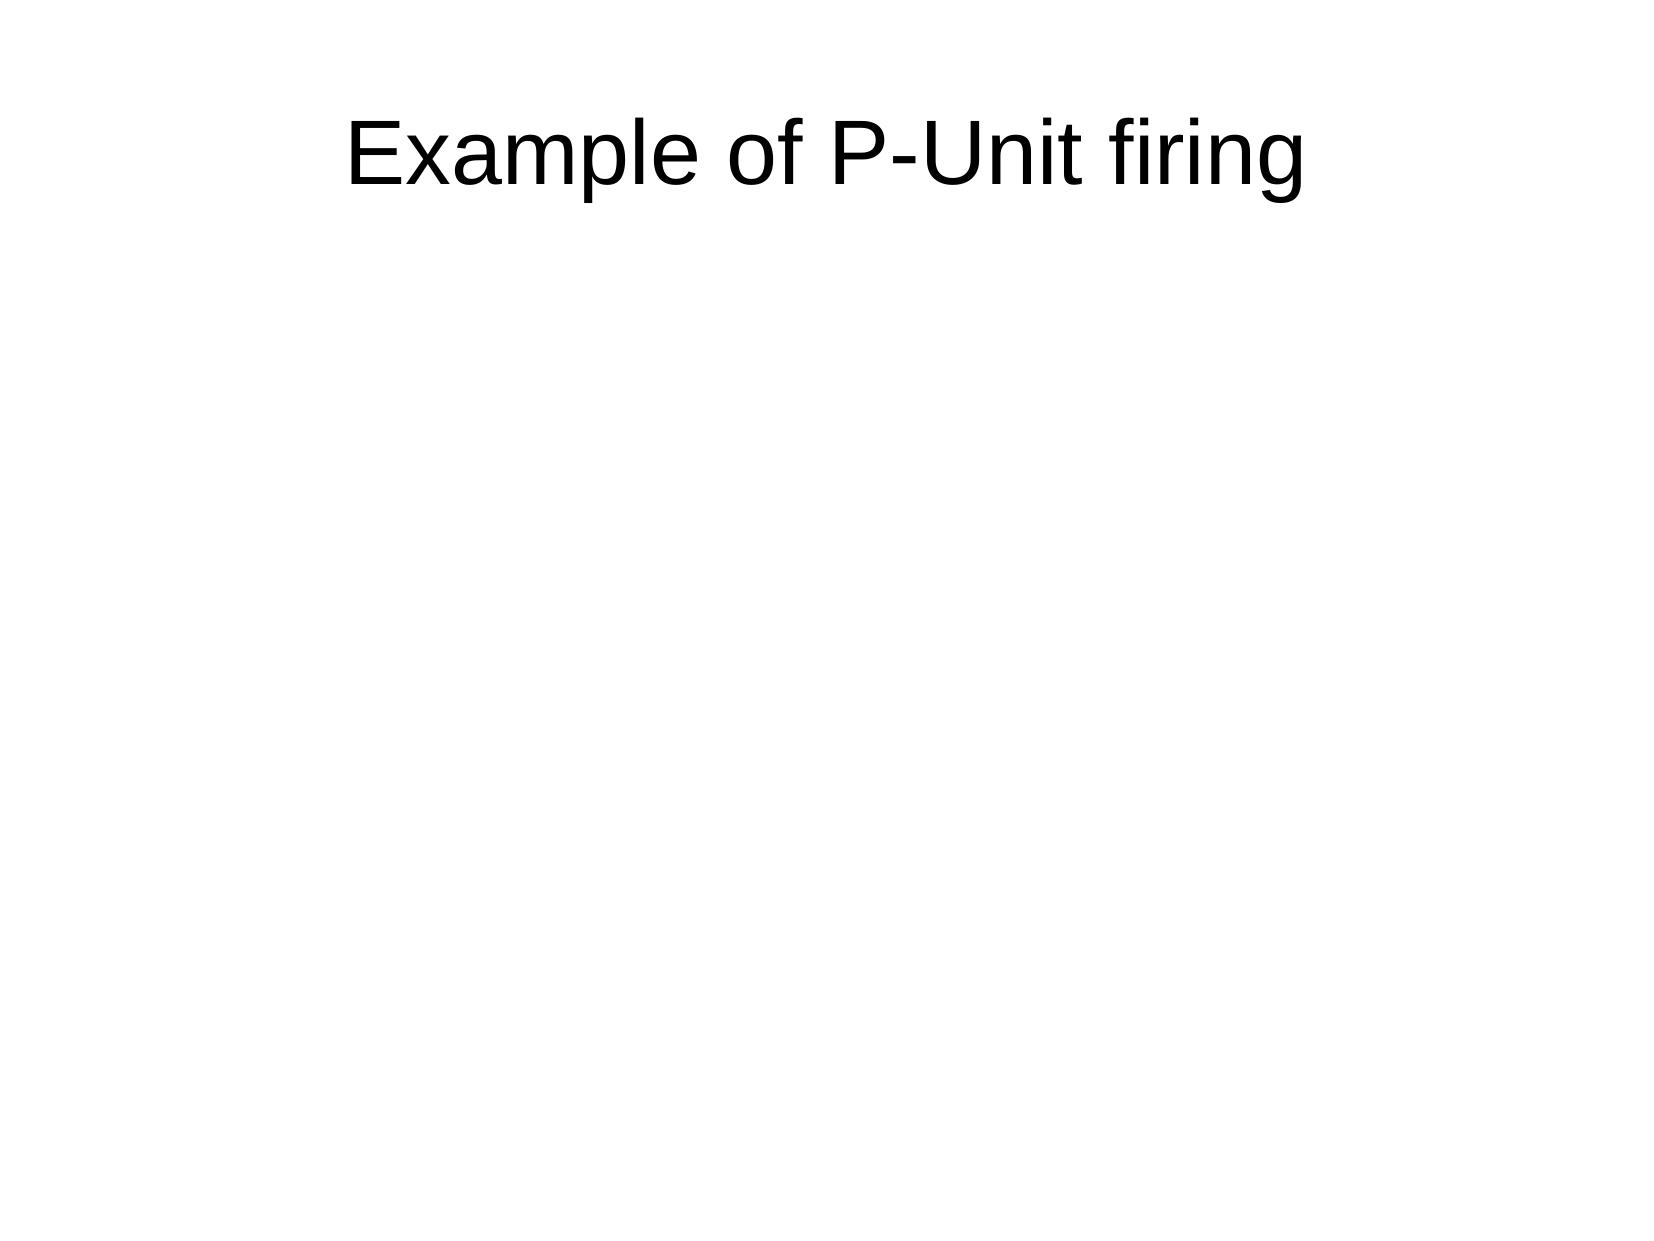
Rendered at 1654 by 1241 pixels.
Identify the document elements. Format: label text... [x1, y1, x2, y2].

title Example of P-Unit firing [82, 49, 1571, 257]
